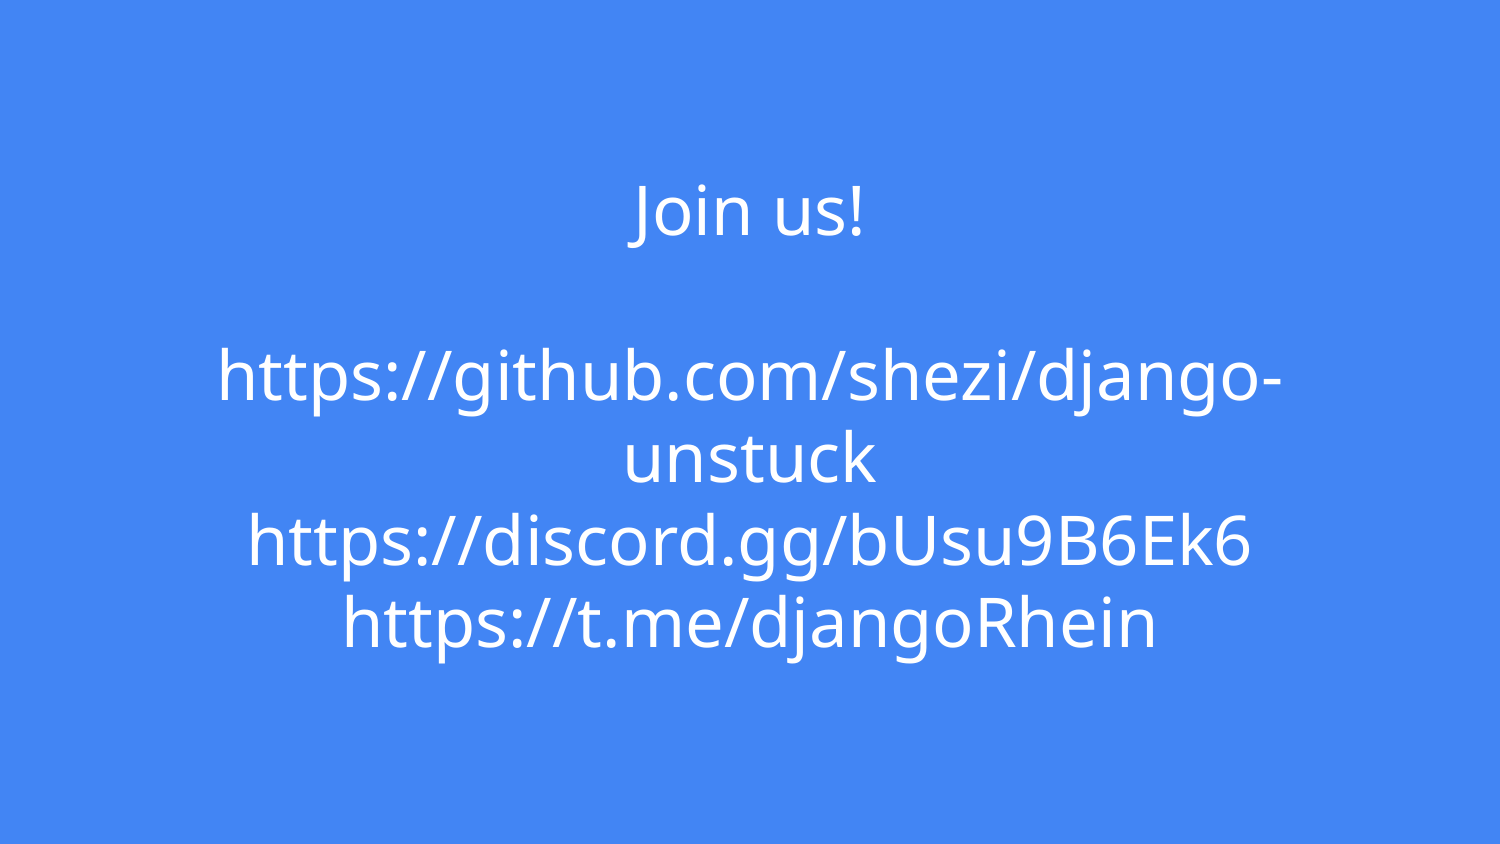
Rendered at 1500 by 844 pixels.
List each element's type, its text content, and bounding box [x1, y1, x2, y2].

title Join us! https://github.com/shezi/django-unstuck https://discord.gg/bUsu9B6Ek6 https://t.me/djangoRhein [75, 58, 1425, 771]
